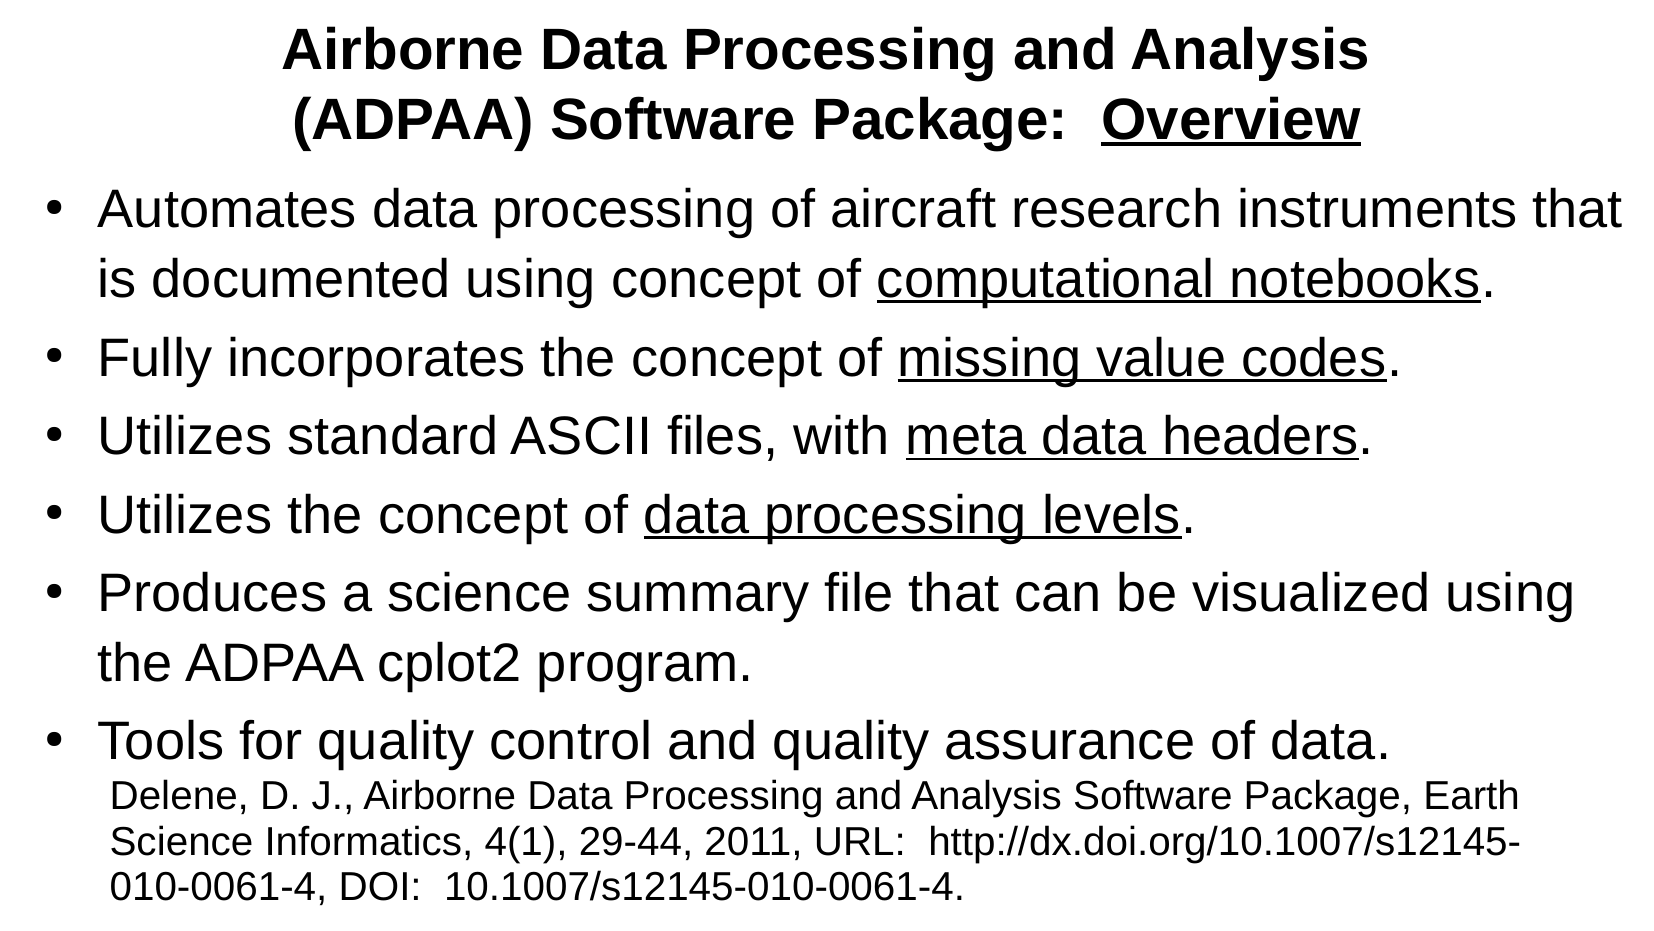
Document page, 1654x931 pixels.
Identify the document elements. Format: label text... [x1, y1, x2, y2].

list Automates data processing of aircraft research instruments that is documented using concept of computational notebooks. Fully incorporates the concept of missing value codes. Utilizes standard ASCII files, with meta data headers. Utilizes the concept of data processing levels. Produces a science summary file that can be visualized using the ADPAA cplot2 program. Tools for quality control and quality assurance of data. [26, 169, 1636, 777]
text_box Airborne Data Processing and Analysis (ADPAA) Software Package: Overview [0, 7, 1654, 151]
text_box Delene, D. J., Airborne Data Processing and Analysis Software Package, Earth Science Informatics, 4(1), 29-44, 2011, URL: http://dx.doi.org/10.1007/s12145-010-0061-4, DOI: 10.1007/s12145-010-0061-4. [103, 769, 1564, 926]
